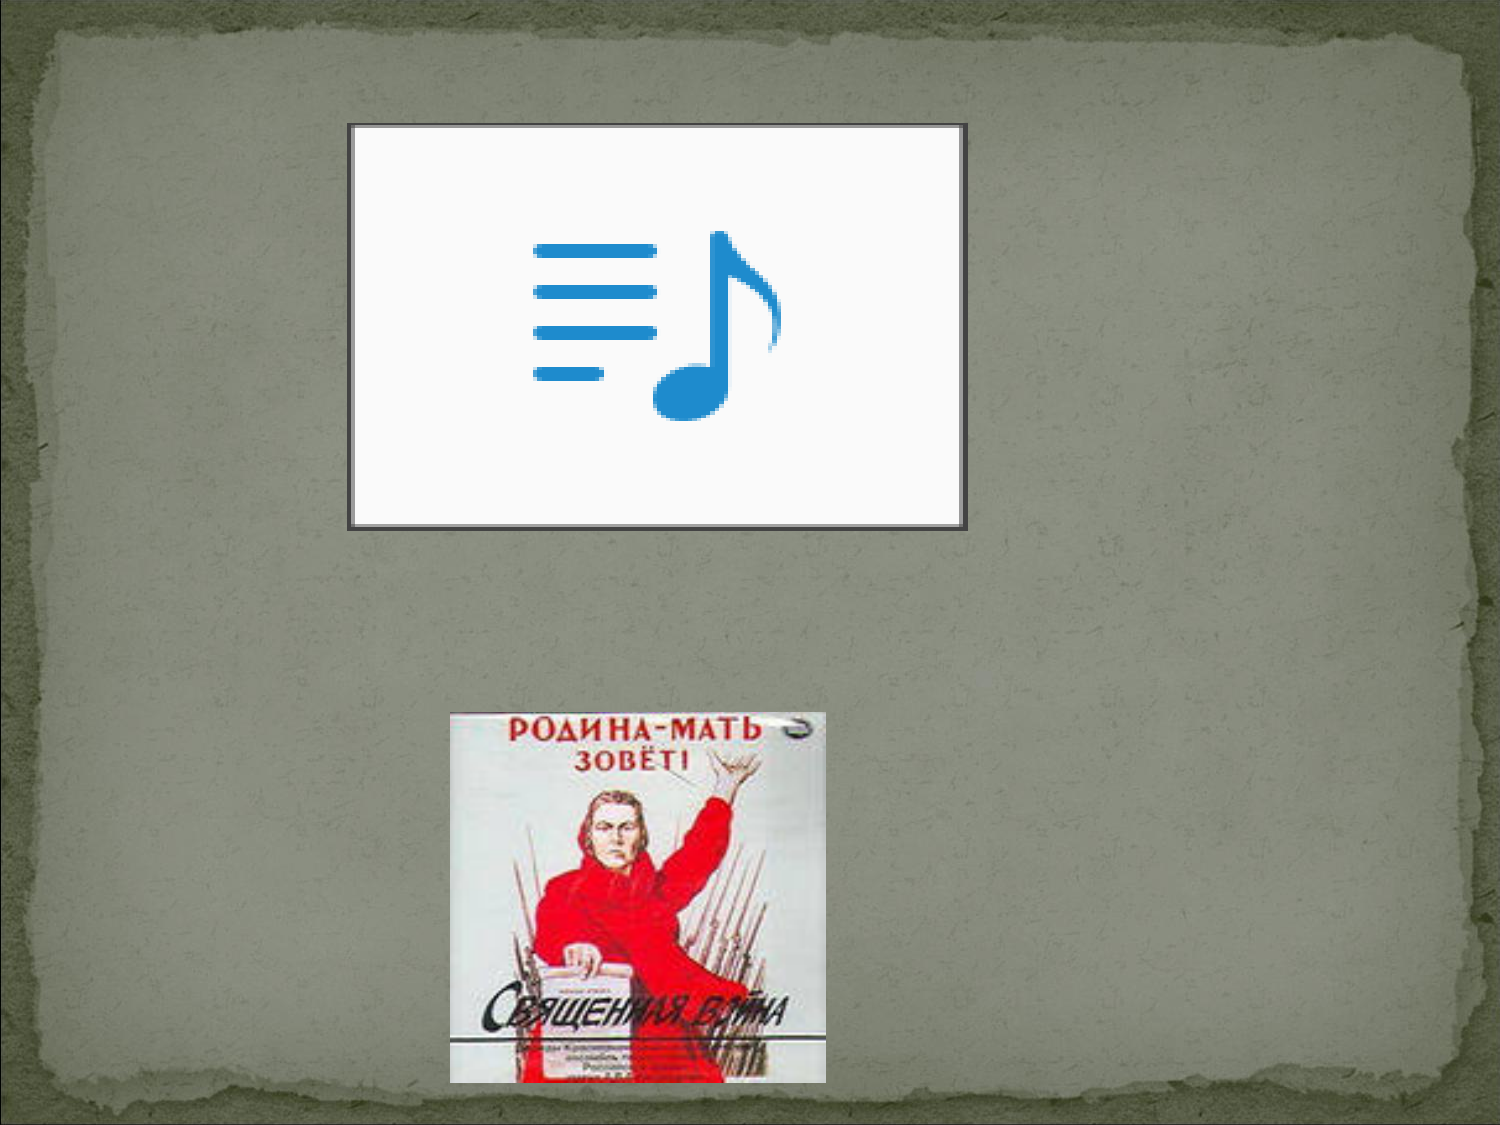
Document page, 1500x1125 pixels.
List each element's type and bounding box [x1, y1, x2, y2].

text_box [346, 225, 969, 532]
picture [0, 0, 1500, 1125]
title [75, 24, 1426, 225]
